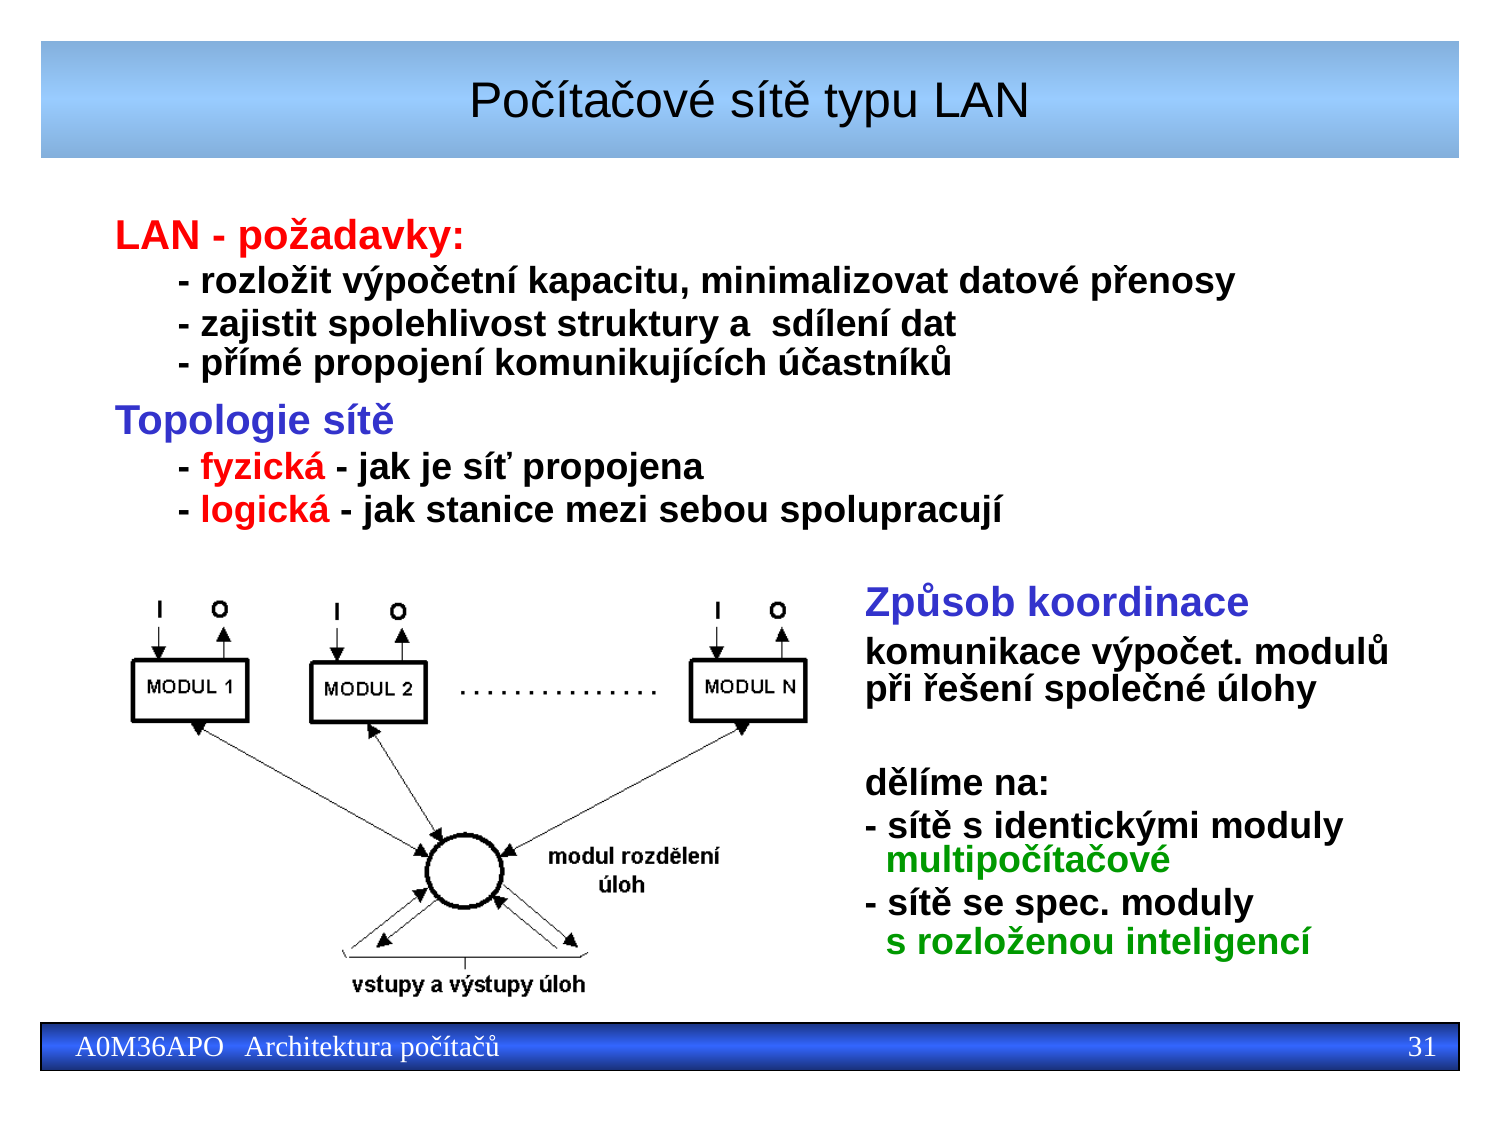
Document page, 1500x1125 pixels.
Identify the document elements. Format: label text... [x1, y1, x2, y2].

title Počítačové sítě typu LAN [41, 41, 1459, 158]
text_box LAN - požadavky: - rozložit výpočetní kapacitu, minimalizovat datové přenosy - zajistit spolehlivost struktury a sdílení dat - přímé propojení komunikujících účastníků Topologie sítě - fyzická - jak je síť propojena - logická - jak stanice mezi sebou spolupracují Způsob koordinace komunikace výpočet. modulů při řešení společné úlohy dělíme na: - sítě s identickými moduly multipočítačové - sítě se spec. moduly s rozloženou inteligencí [99, 212, 1413, 1038]
picture [101, 572, 842, 1022]
